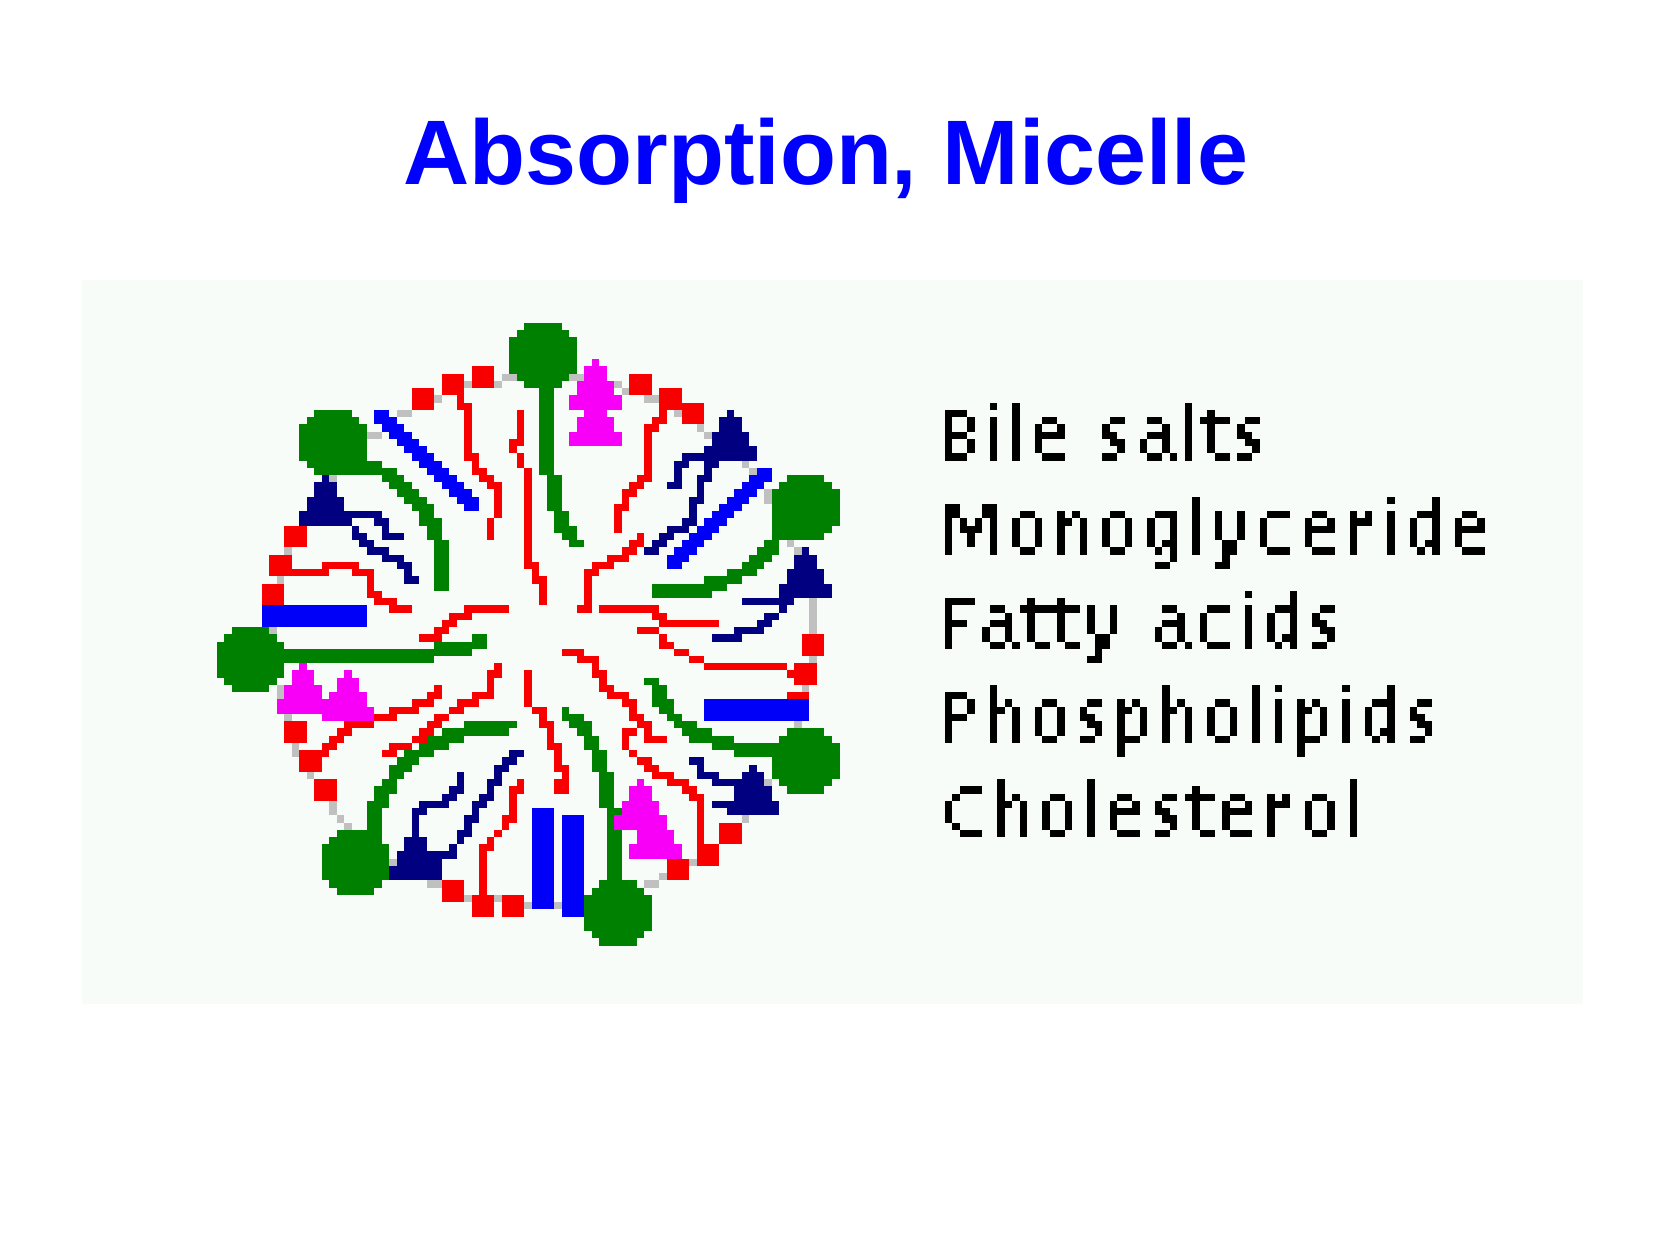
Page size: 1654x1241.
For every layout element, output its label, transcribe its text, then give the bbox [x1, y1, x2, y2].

picture [82, 280, 1583, 1004]
title Absorption, Micelle [82, 49, 1571, 257]
